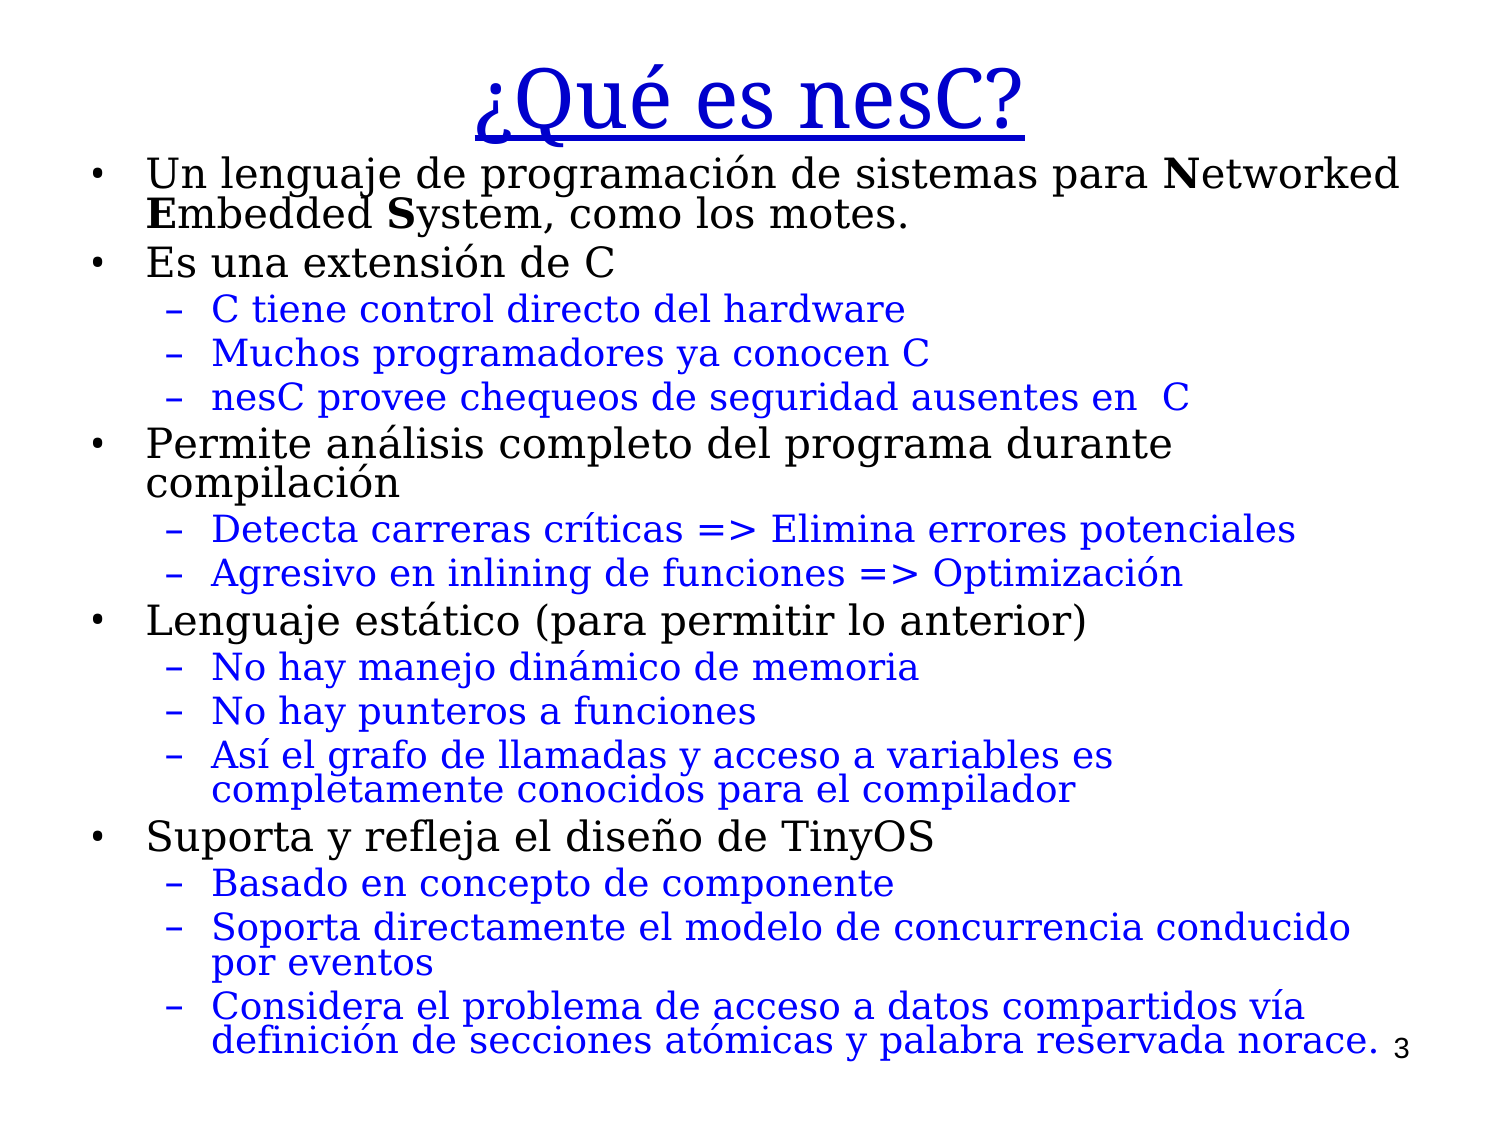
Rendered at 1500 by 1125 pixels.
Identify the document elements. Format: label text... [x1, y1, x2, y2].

title ¿Qué es nesC? [74, 30, 1425, 149]
list Un lenguaje de programación de sistemas para Networked Embedded System, como los motes. Es una extensión de C C tiene control directo del hardware Muchos programadores ya conocen C nesC provee chequeos de seguridad ausentes en C Permite análisis completo del programa durante compilación Detecta carreras críticas => Elimina errores potenciales Agresivo en inlining de funciones => Optimización Lenguaje estático (para permitir lo anterior) No hay manejo dinámico de memoria No hay punteros a funciones Así el grafo de llamadas y acceso a variables es completamente conocidos para el compilador Suporta y refleja el diseño de TinyOS Basado en concepto de componente Soporta directamente el modelo de concurrencia conducido por eventos Considera el problema de acceso a datos compartidos vía definición de secciones atómicas y palabra reservada norace. [74, 149, 1425, 1079]
